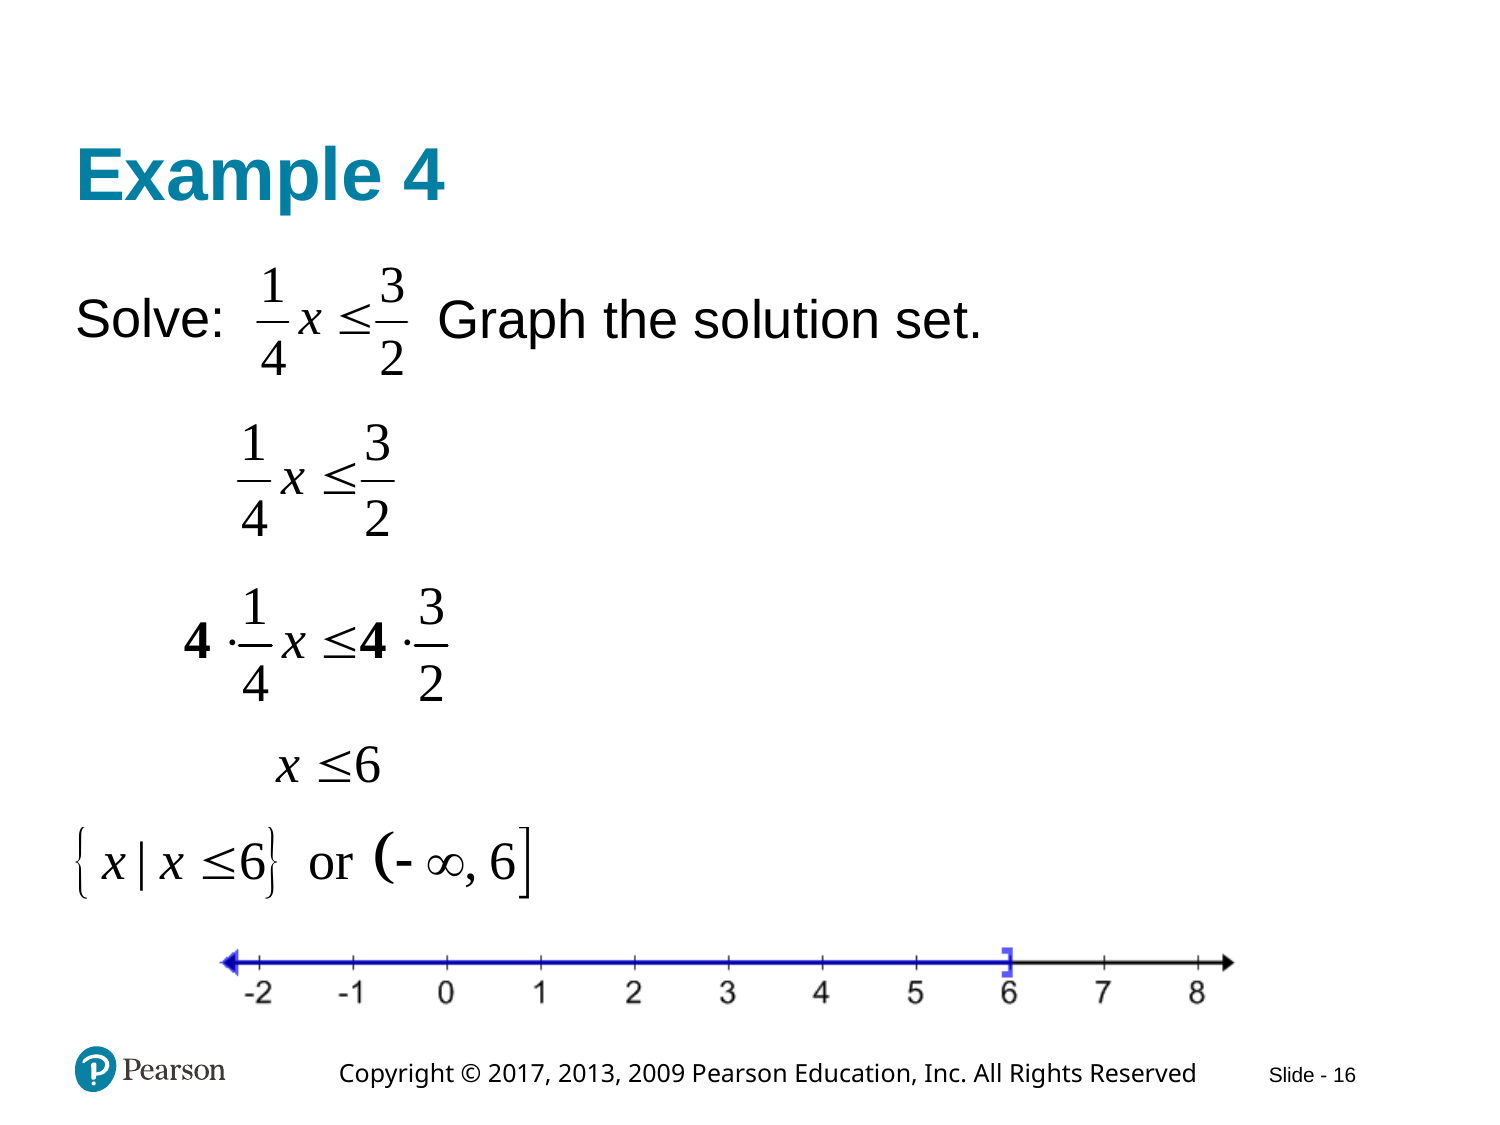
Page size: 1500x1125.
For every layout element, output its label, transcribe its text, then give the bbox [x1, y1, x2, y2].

chart [181, 577, 453, 707]
list Solve: [75, 282, 241, 358]
chart [253, 256, 412, 381]
picture [212, 924, 1254, 1019]
title Example 4 [75, 35, 1425, 216]
list Graph the solution set. [437, 283, 1000, 359]
chart [75, 827, 536, 905]
chart [233, 413, 399, 543]
chart [270, 741, 386, 790]
